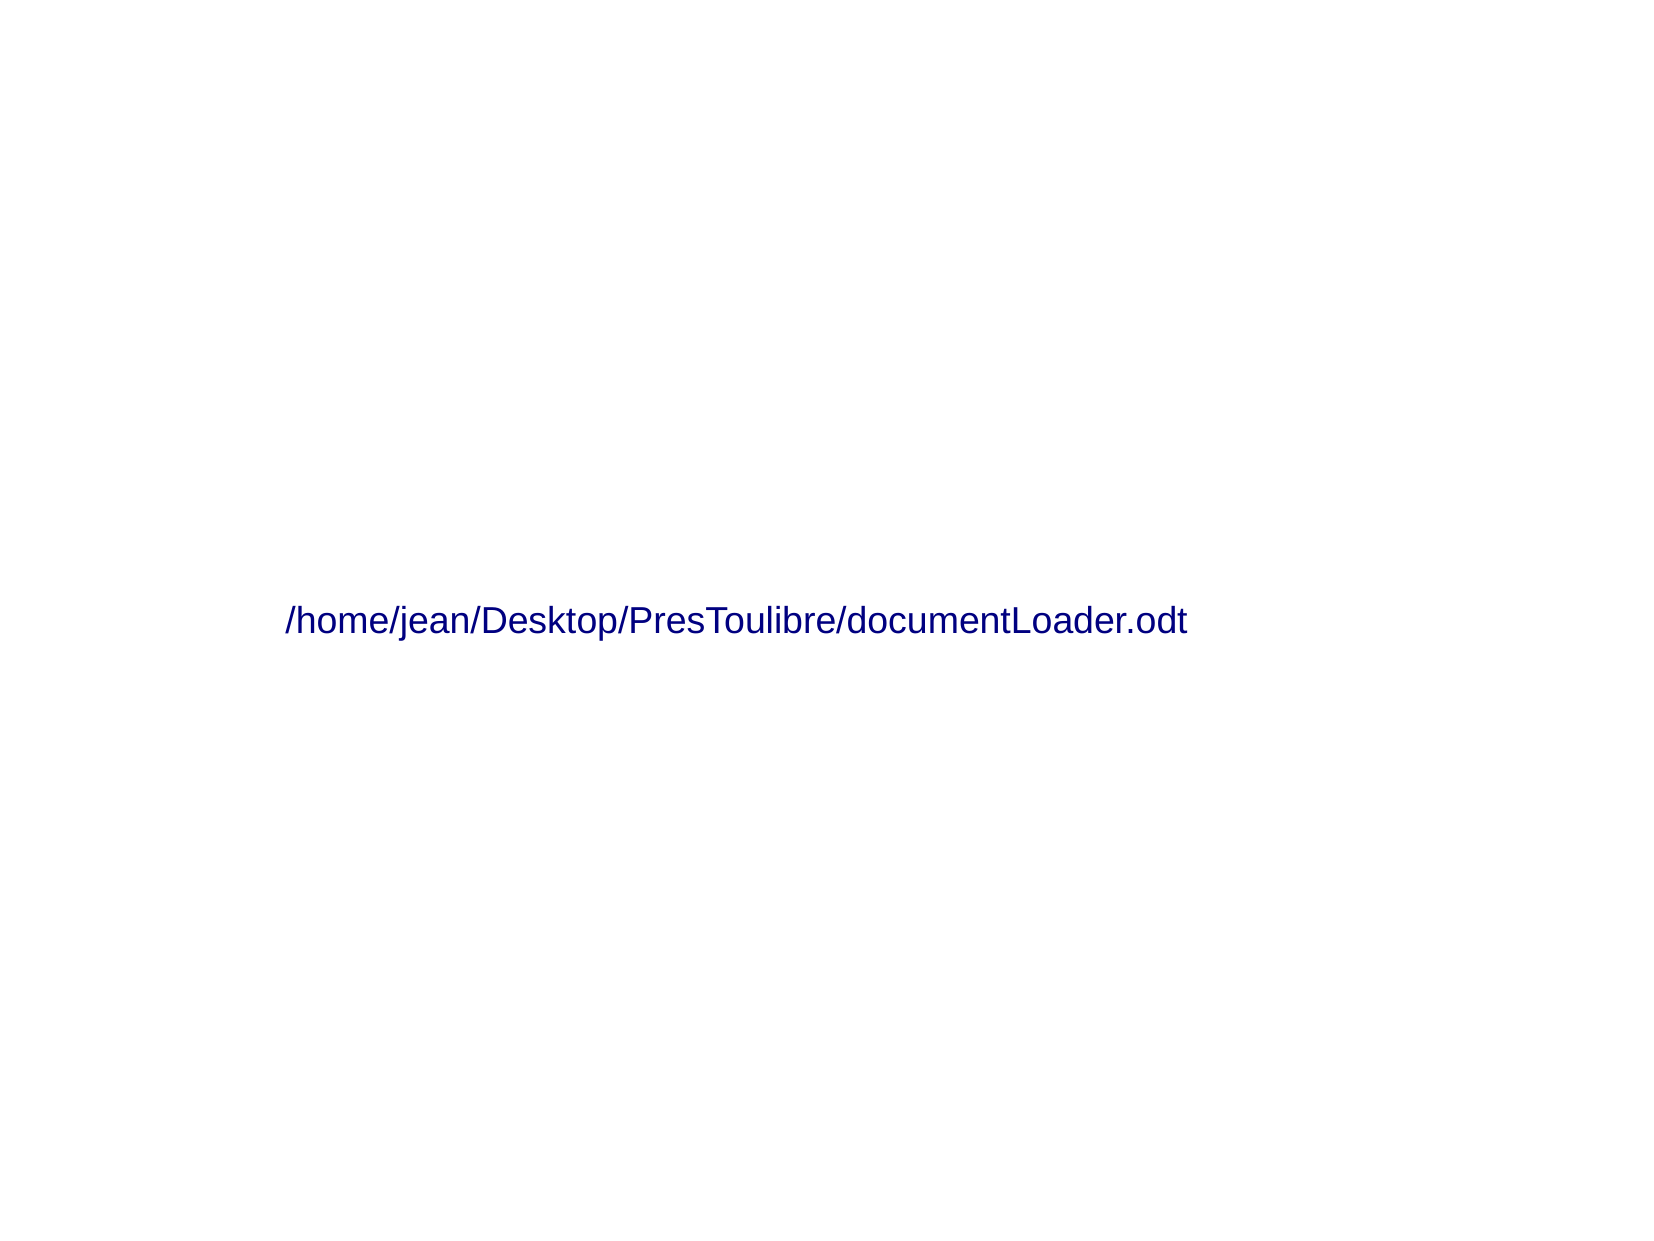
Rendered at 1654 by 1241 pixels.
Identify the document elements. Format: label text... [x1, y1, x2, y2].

text_box /home/jean/Desktop/PresToulibre/documentLoader.odt [270, 592, 1377, 663]
